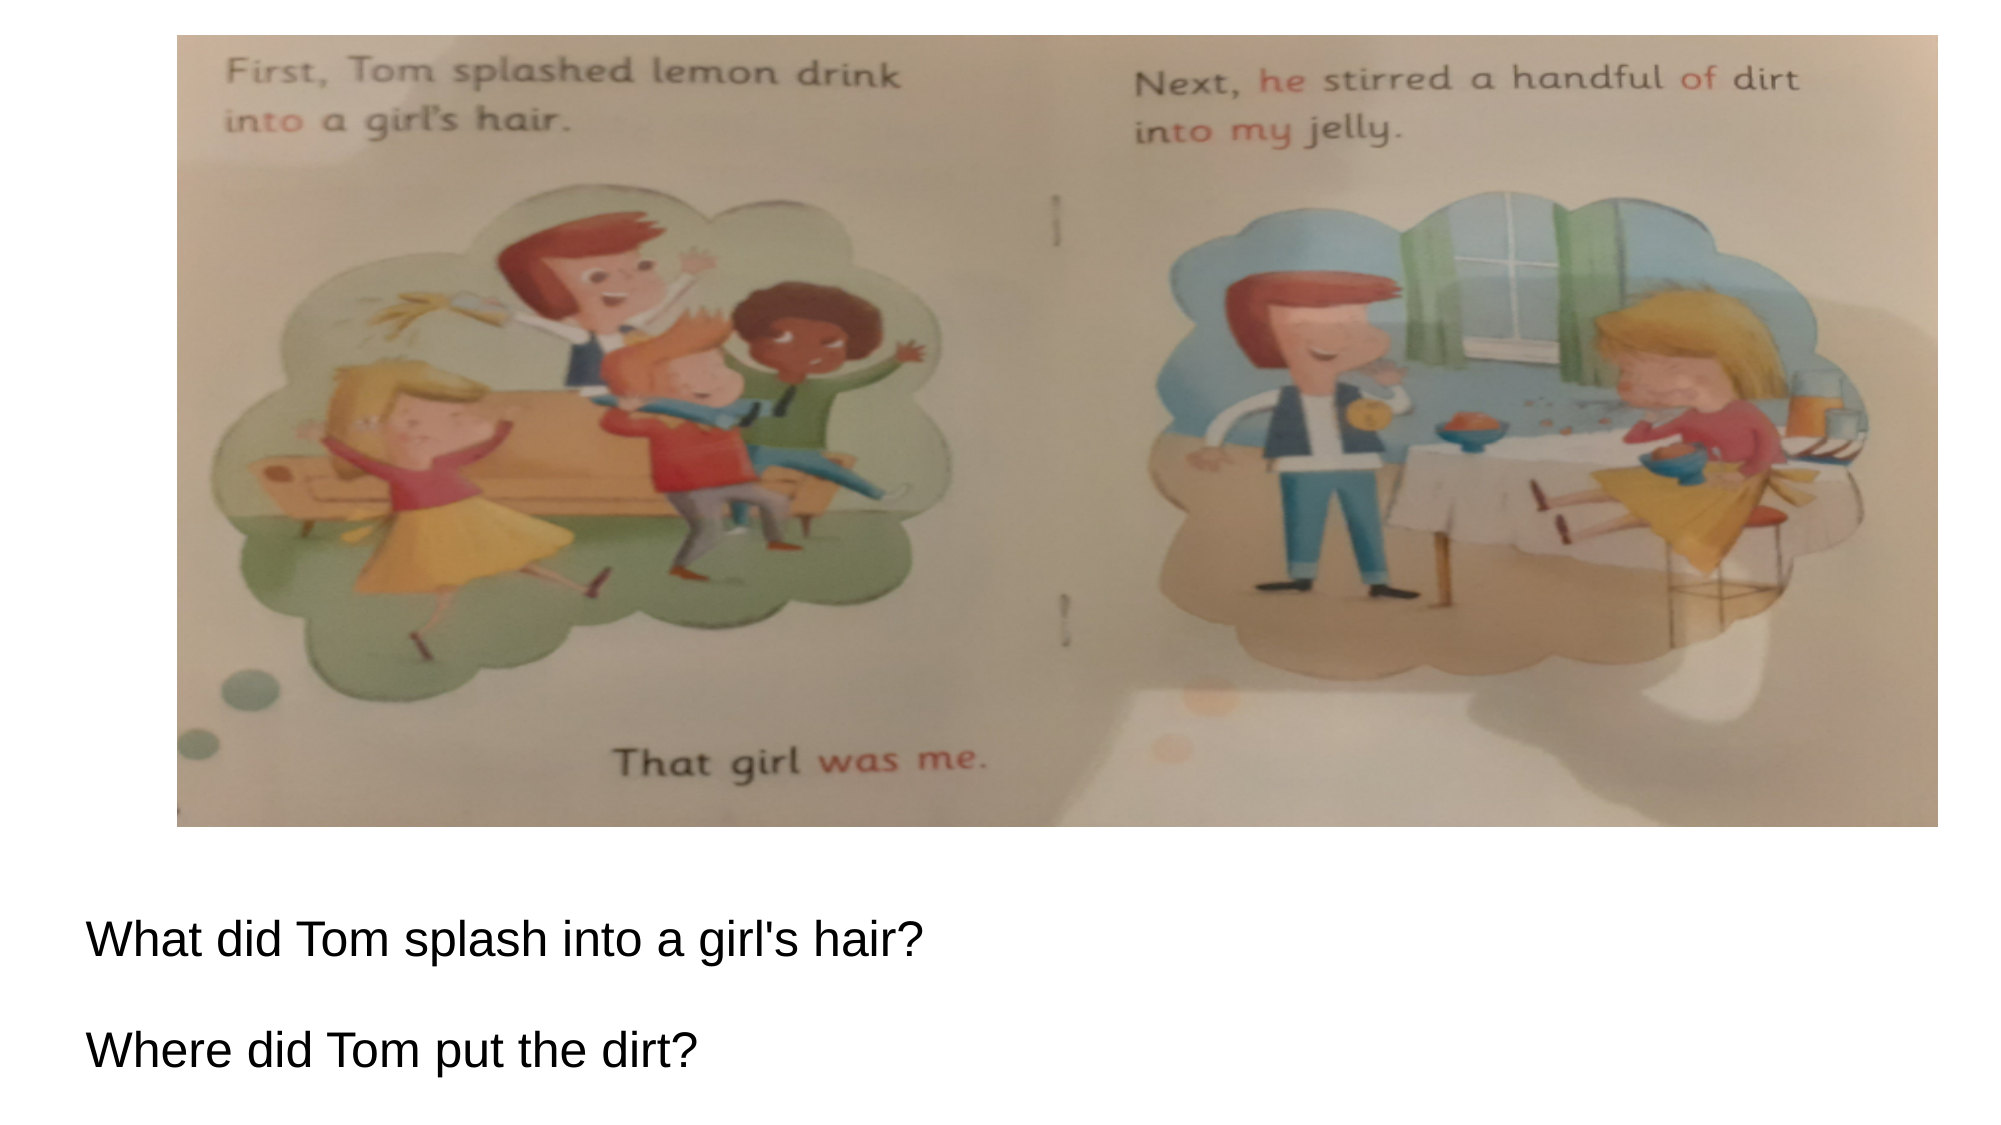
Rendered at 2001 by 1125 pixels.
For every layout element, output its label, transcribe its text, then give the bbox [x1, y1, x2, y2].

text_box What did Tom splash into a girl's hair? Where did Tom put the dirt? [70, 903, 1284, 1086]
picture [177, 35, 1938, 827]
